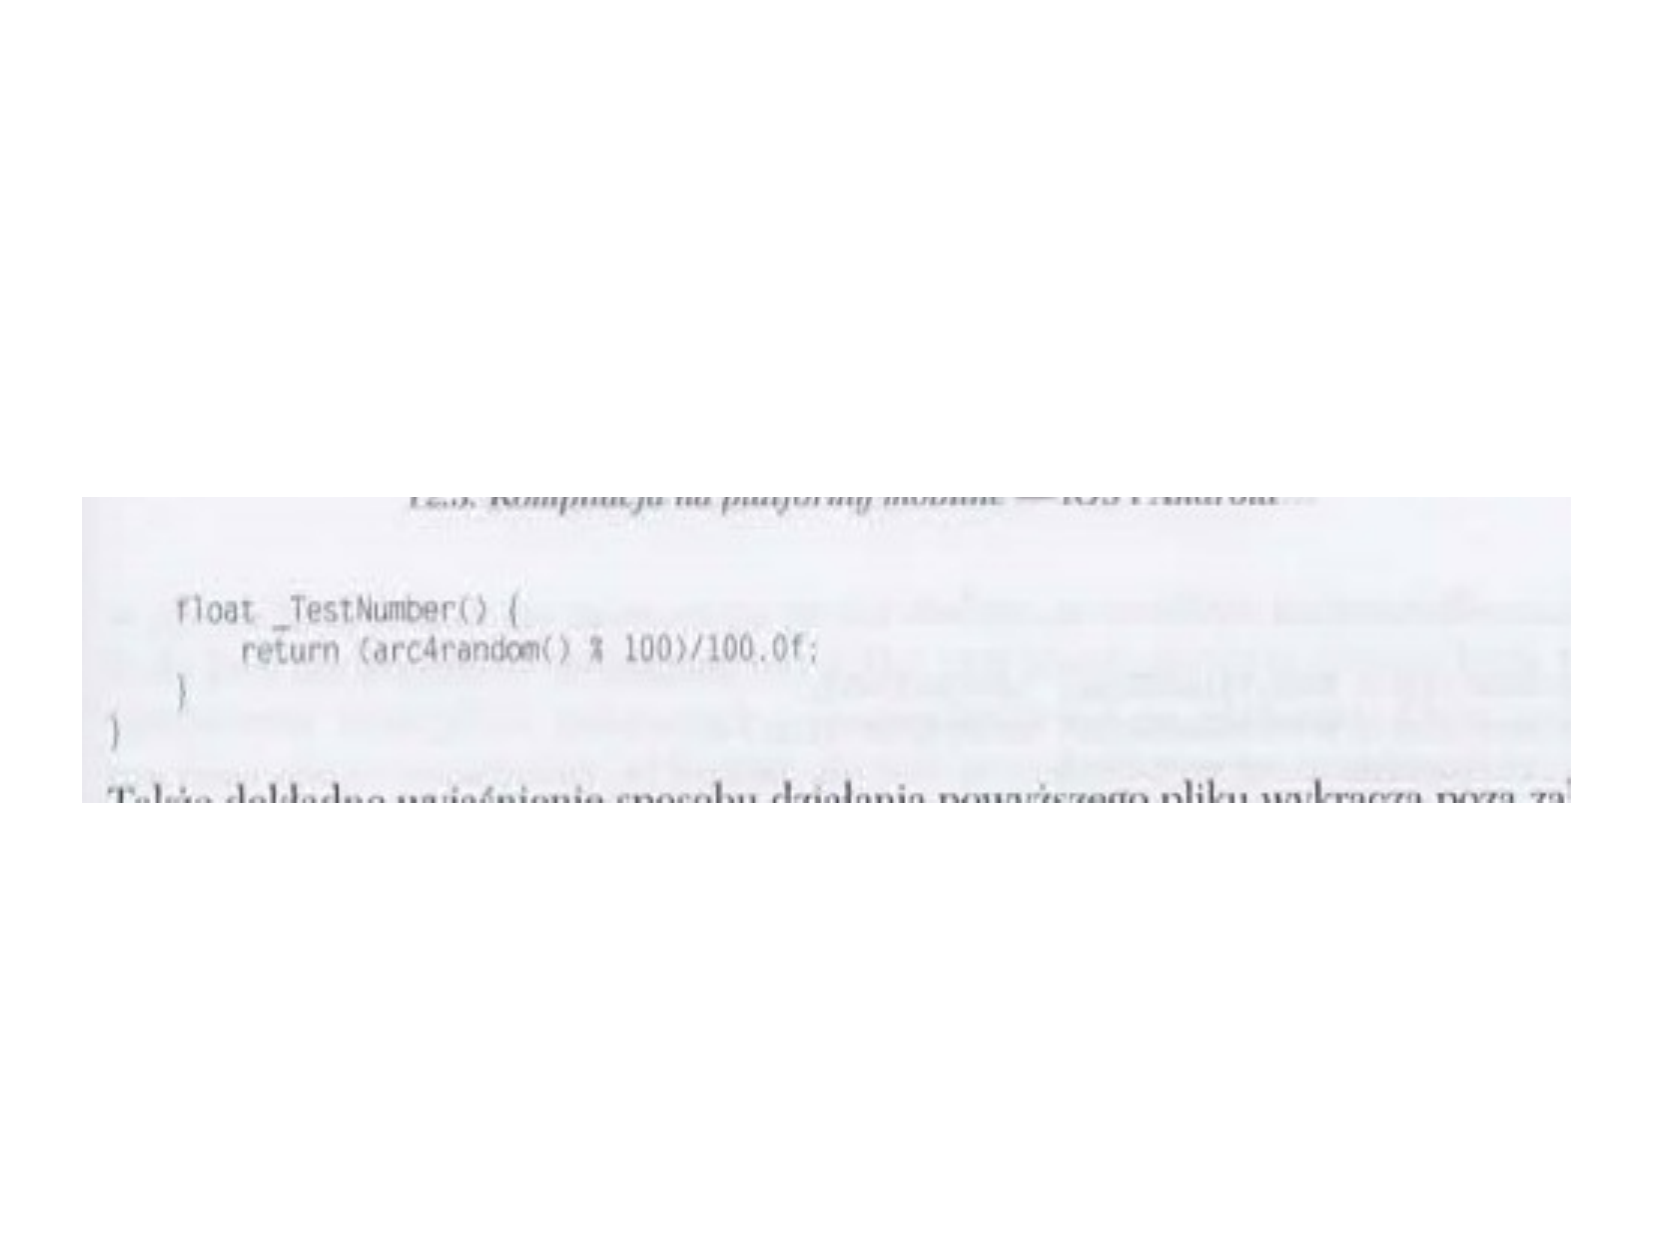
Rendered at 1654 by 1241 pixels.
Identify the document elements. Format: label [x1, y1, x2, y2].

picture [82, 497, 1571, 803]
